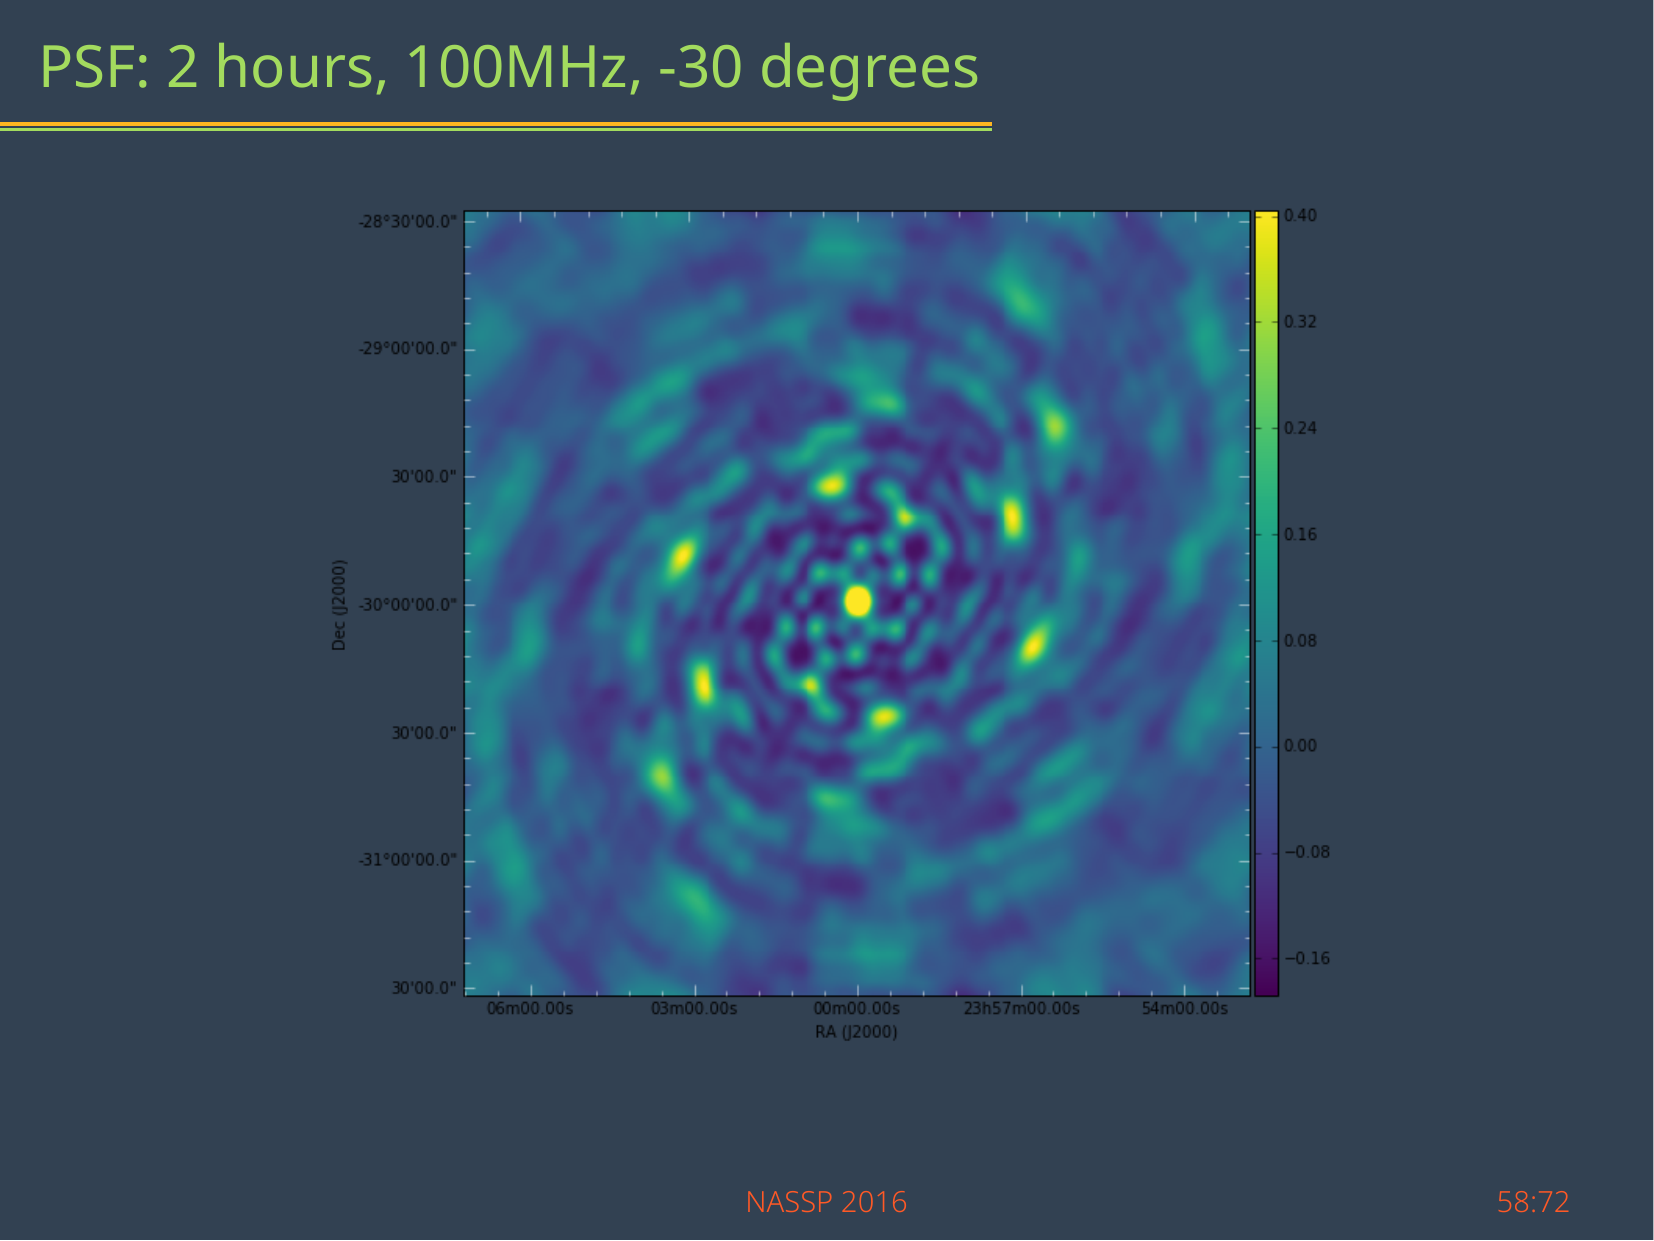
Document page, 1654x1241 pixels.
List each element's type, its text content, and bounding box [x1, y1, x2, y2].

text_box PSF: 2 hours, 100MHz, -30 degrees [23, 17, 1182, 103]
picture [323, 198, 1342, 1052]
